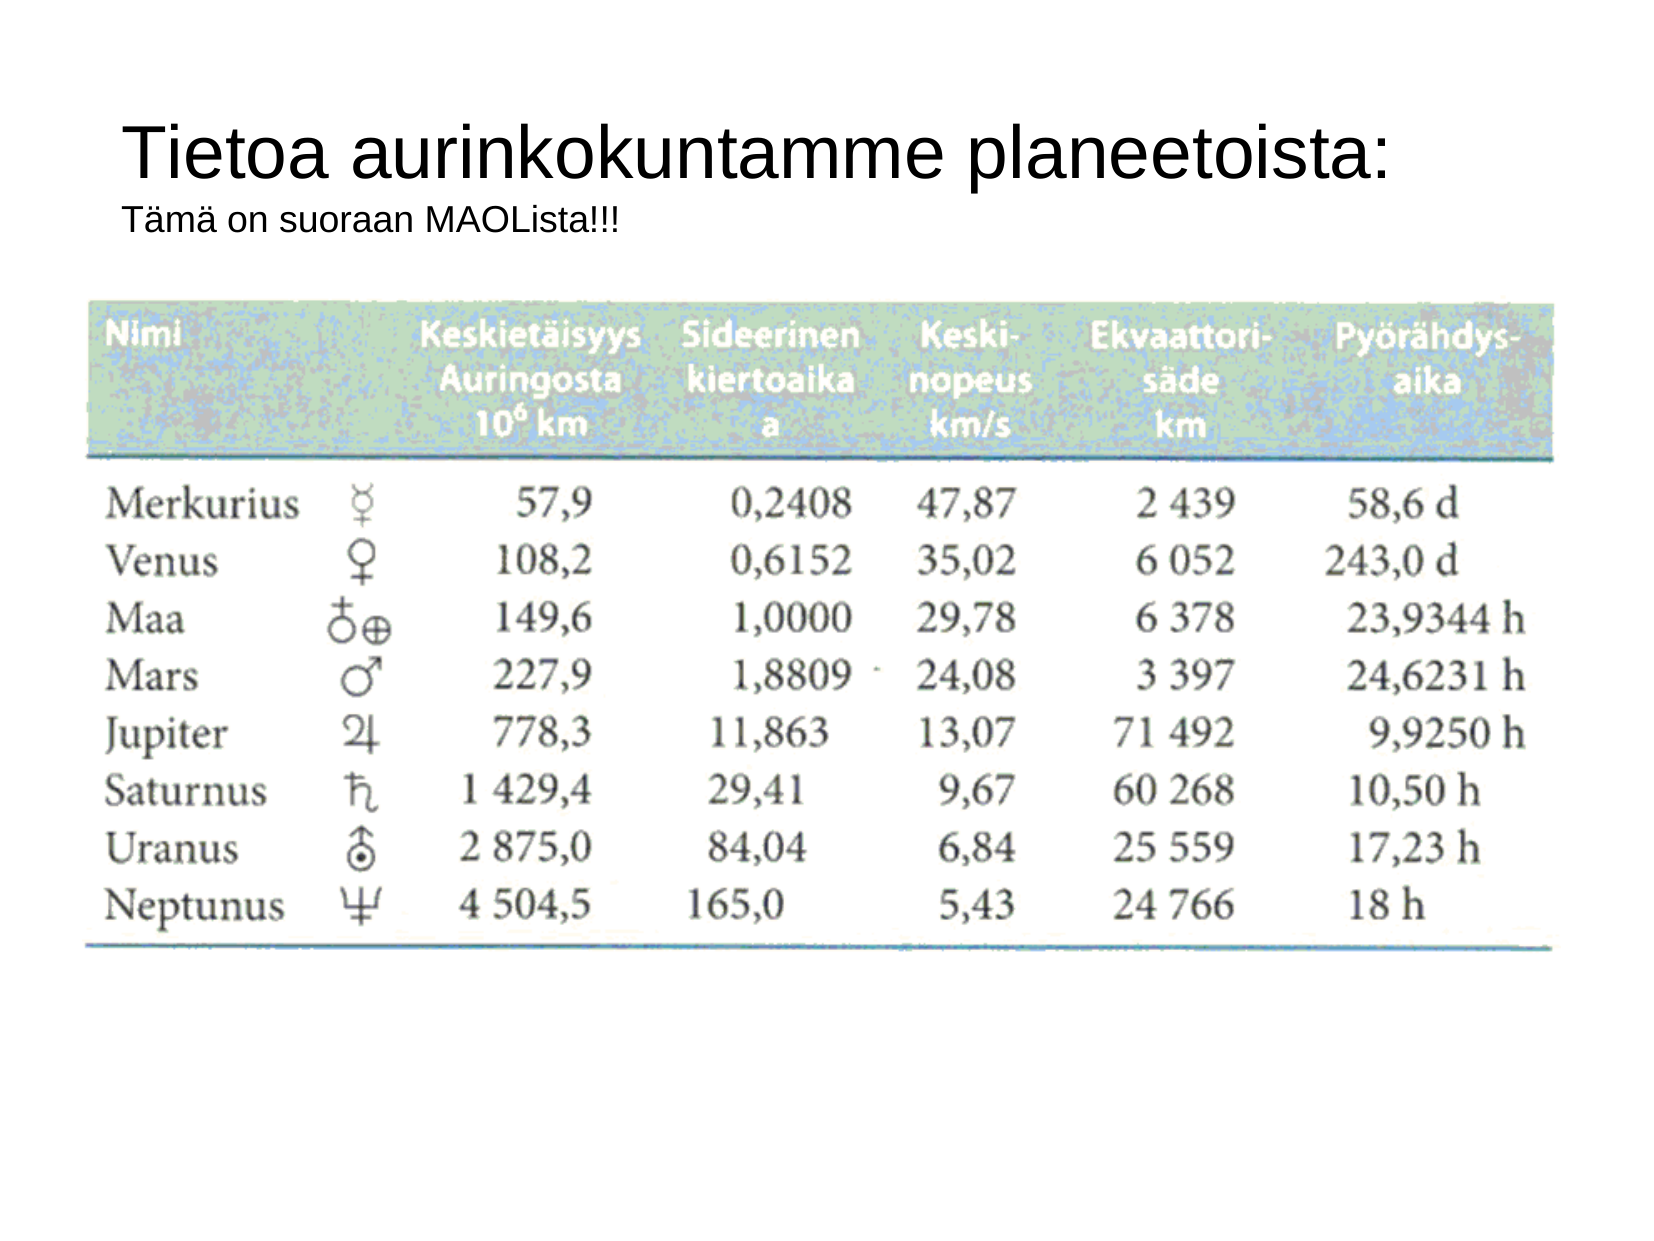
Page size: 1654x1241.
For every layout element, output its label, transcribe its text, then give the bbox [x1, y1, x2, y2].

text_box Tietoa aurinkokuntamme planeetoista: Tämä on suoraan MAOLista!!! [106, 96, 1408, 248]
picture [82, 289, 1561, 965]
